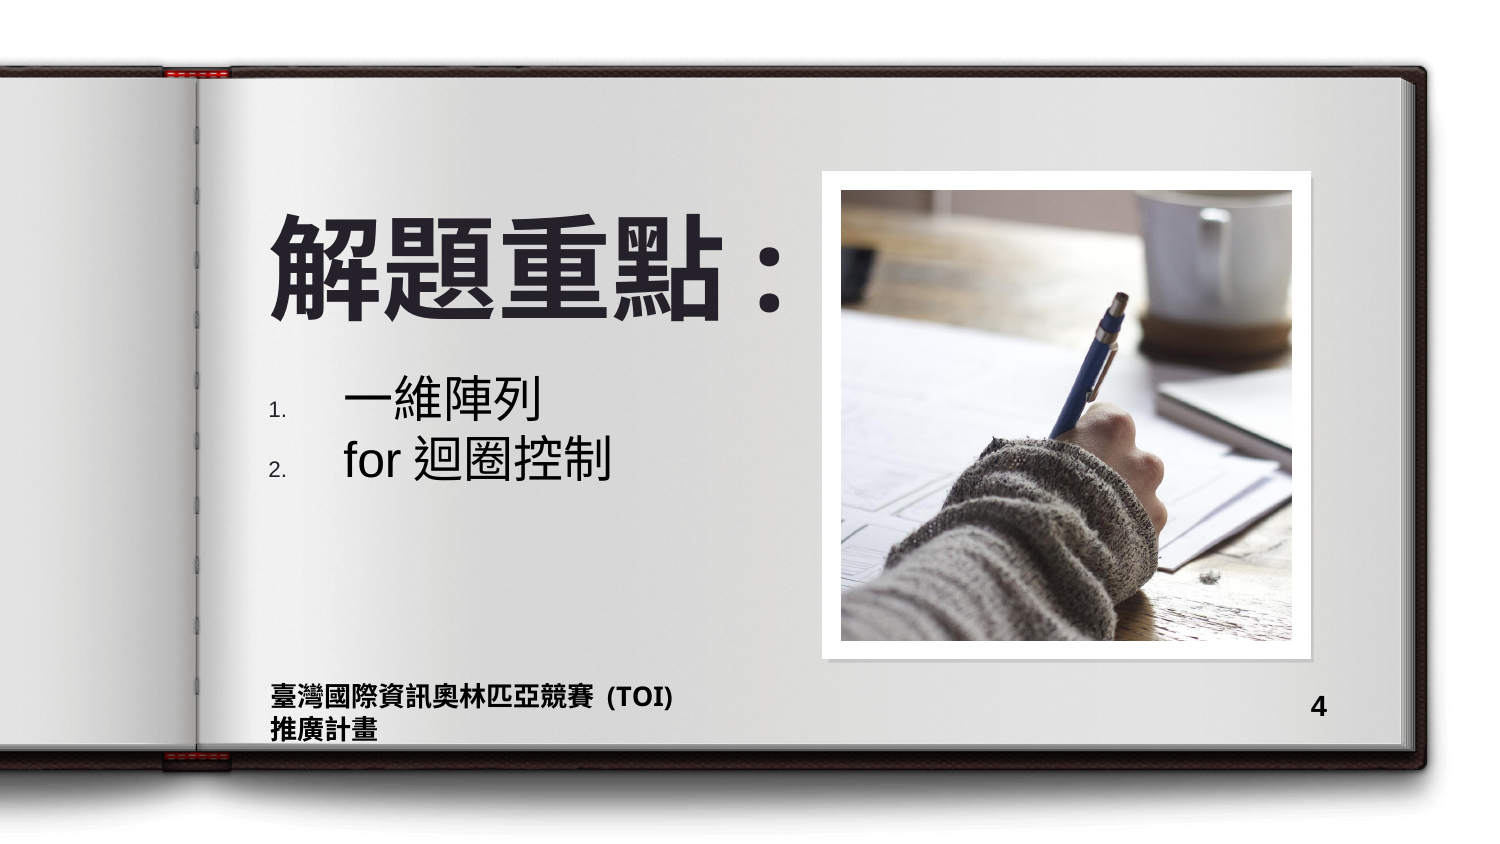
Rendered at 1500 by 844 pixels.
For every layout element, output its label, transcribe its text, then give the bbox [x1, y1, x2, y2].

text_box [829, 178, 1314, 663]
text_box 解題重點: [253, 158, 784, 350]
picture [841, 190, 1292, 641]
text_box 一維陣列 for迴圈控制 [253, 352, 807, 656]
text_box 4 [1295, 672, 1386, 737]
